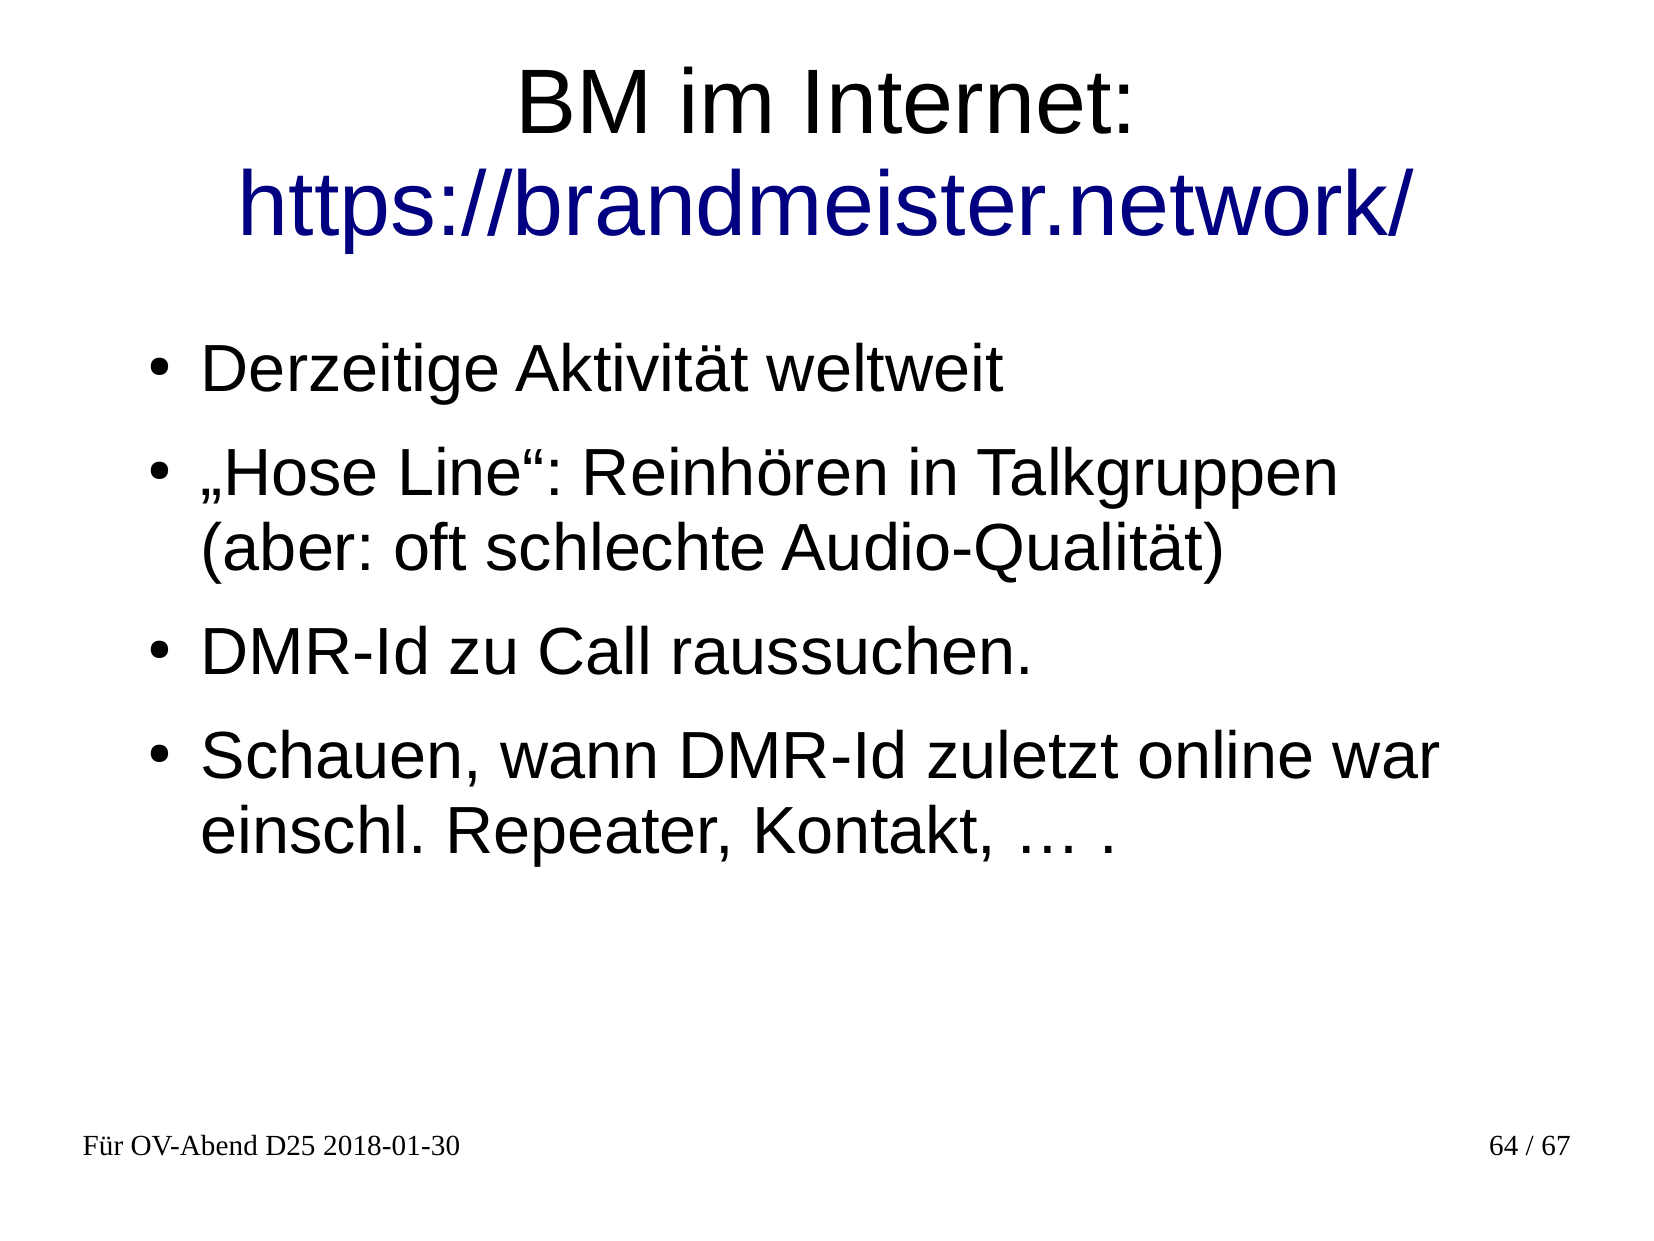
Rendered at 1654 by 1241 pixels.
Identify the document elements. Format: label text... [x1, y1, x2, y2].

title BM im Internet: https://brandmeister.network/ [82, 49, 1571, 257]
list Derzeitige Aktivität weltweit „Hose Line“: Reinhören in Talkgruppen (aber: oft schlechte Audio-Qualität) DMR-Id zu Call raussuchen. Schauen, wann DMR-Id zuletzt online war einschl. Repeater, Kontakt, … . [129, 330, 1619, 880]
